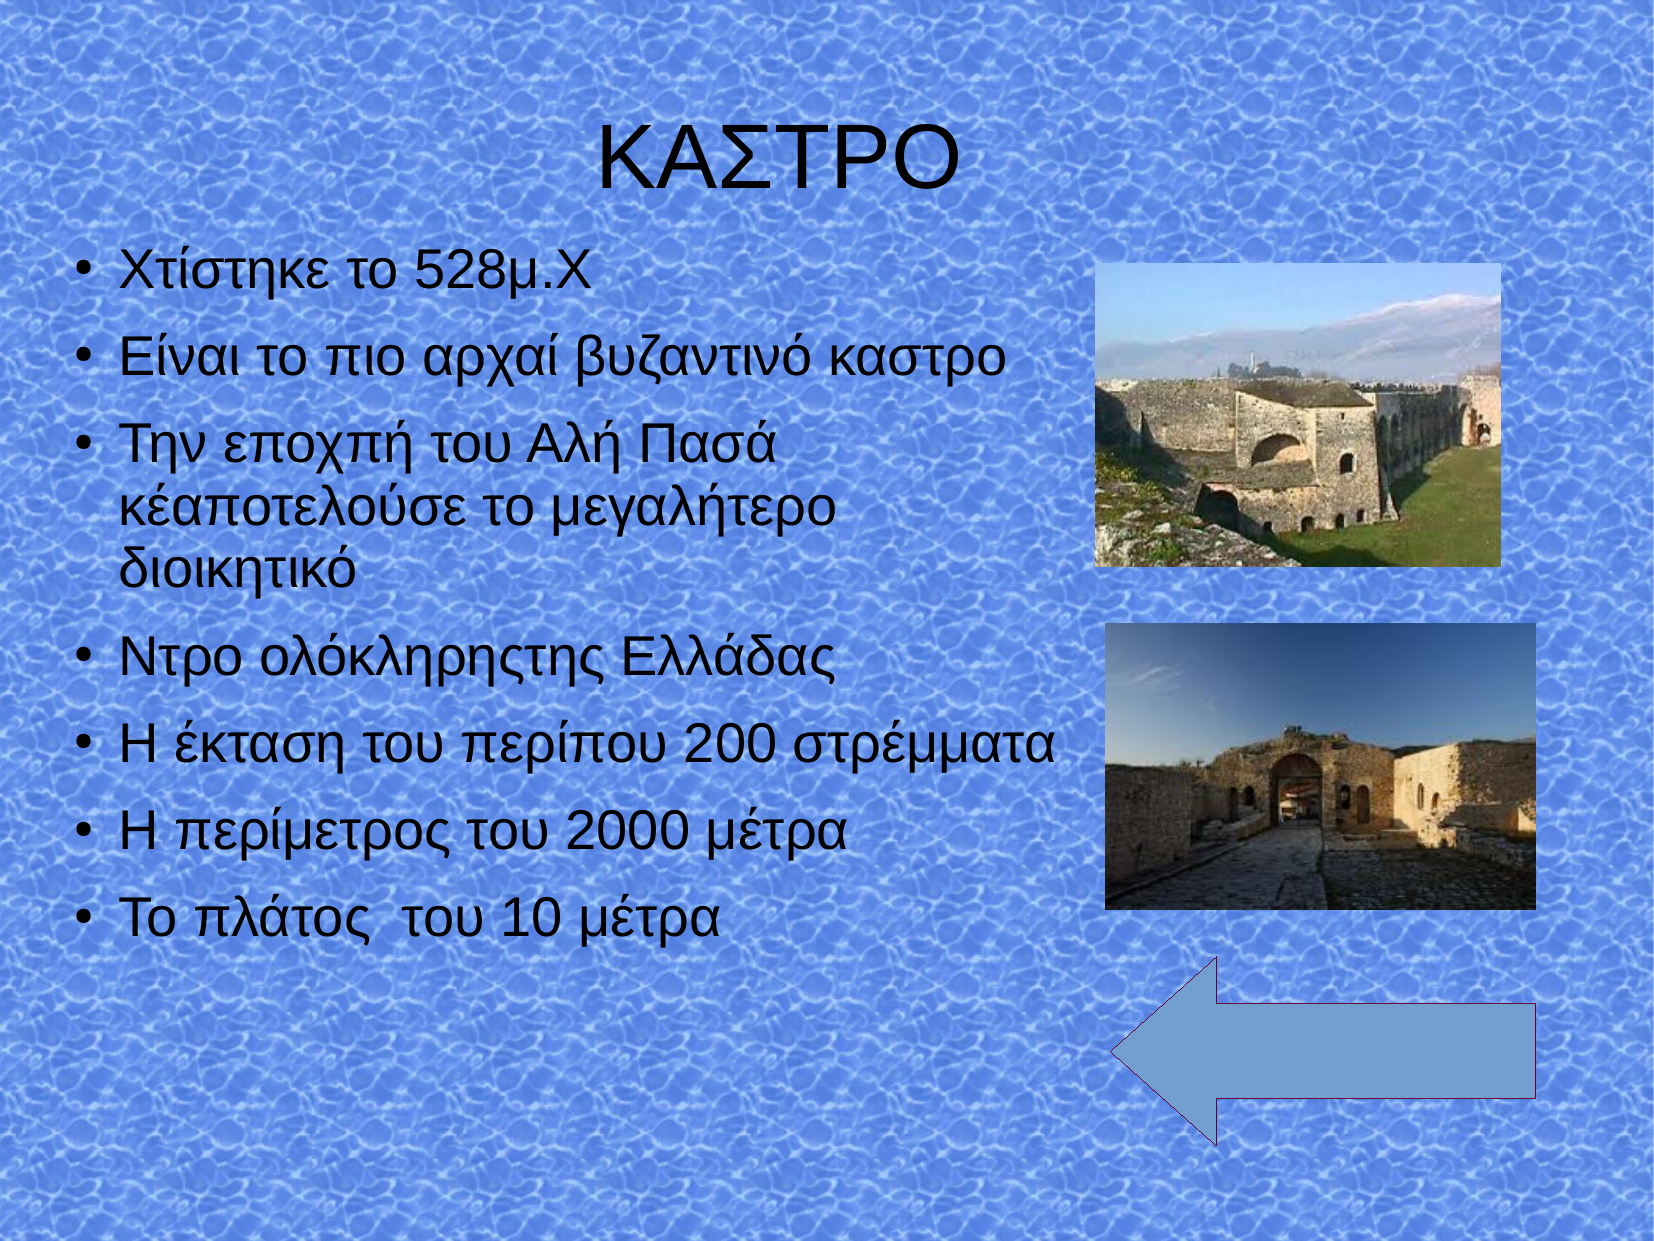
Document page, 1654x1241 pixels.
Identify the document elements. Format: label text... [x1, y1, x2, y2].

picture [0, 0, 1654, 1241]
list Χτίστηκε το 528μ.Χ Είναι το πιο αρχαί βυζαντινό καστρο Την εποχπή του Αλή Πασά κέαποτελούσε το μεγαλήτερο διοικητικό Ντρο ολόκληρηςτης Ελλάδας Η έκταση του περίπου 200 στρέμματα Η περίμετρος του 2000 μέτρα Το πλάτος του 10 μέτρα [59, 237, 1087, 957]
title ΚΑΣΤΡΟ [35, 52, 1524, 260]
text_box [1110, 956, 1536, 1146]
